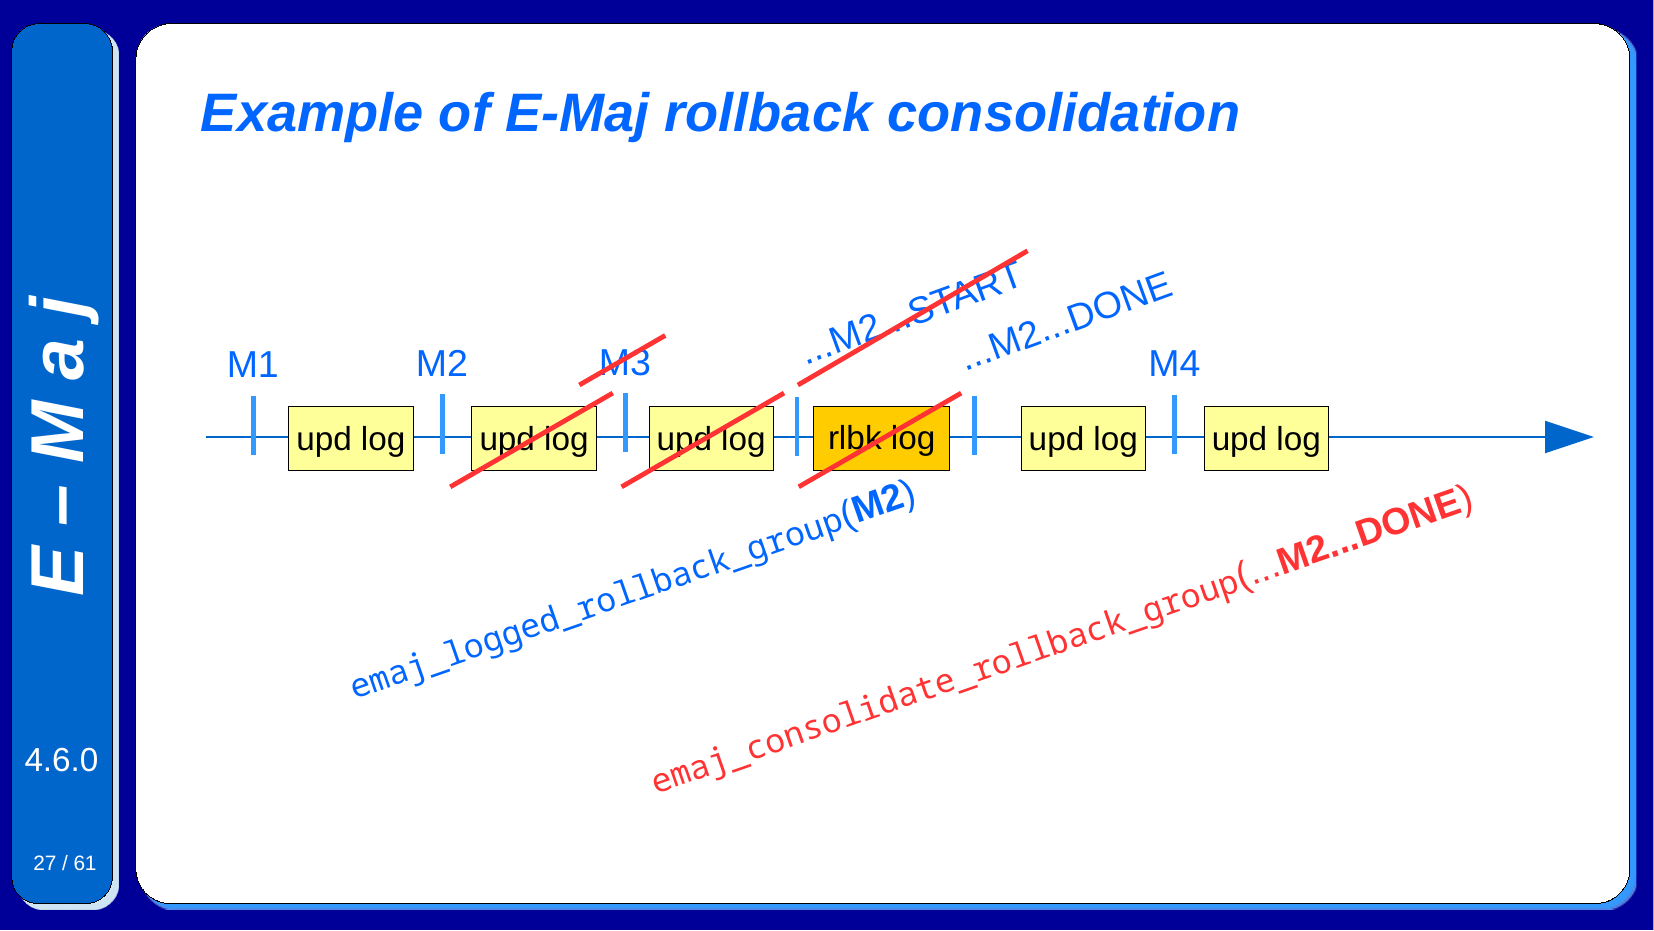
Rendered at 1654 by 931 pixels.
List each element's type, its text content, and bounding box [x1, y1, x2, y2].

text_box upd log [471, 406, 583, 471]
text_box M3 [584, 334, 661, 378]
text_box upd log [288, 406, 414, 471]
text_box upd log [1204, 406, 1329, 471]
text_box emaj_consolidate_rollback_group(...M2...DONE) [627, 462, 1499, 825]
text_box emaj_logged_rollback_group(M2) [326, 471, 941, 731]
text_box ...M2...DONE [937, 250, 1195, 391]
title Example of E-Maj rollback consolidation [200, 34, 1575, 191]
text_box M1 [212, 336, 294, 394]
text_box rlbk log [813, 406, 932, 471]
text_box M4 [1133, 335, 1216, 393]
text_box M2 [401, 335, 483, 393]
text_box ...M2...START [777, 241, 1046, 383]
text_box upd log [656, 406, 774, 471]
text_box upd log [1021, 406, 1146, 471]
text_box rlbk log [833, 406, 950, 471]
text_box upd log [649, 406, 755, 467]
text_box M3 [584, 339, 666, 392]
text_box upd log [485, 406, 597, 471]
